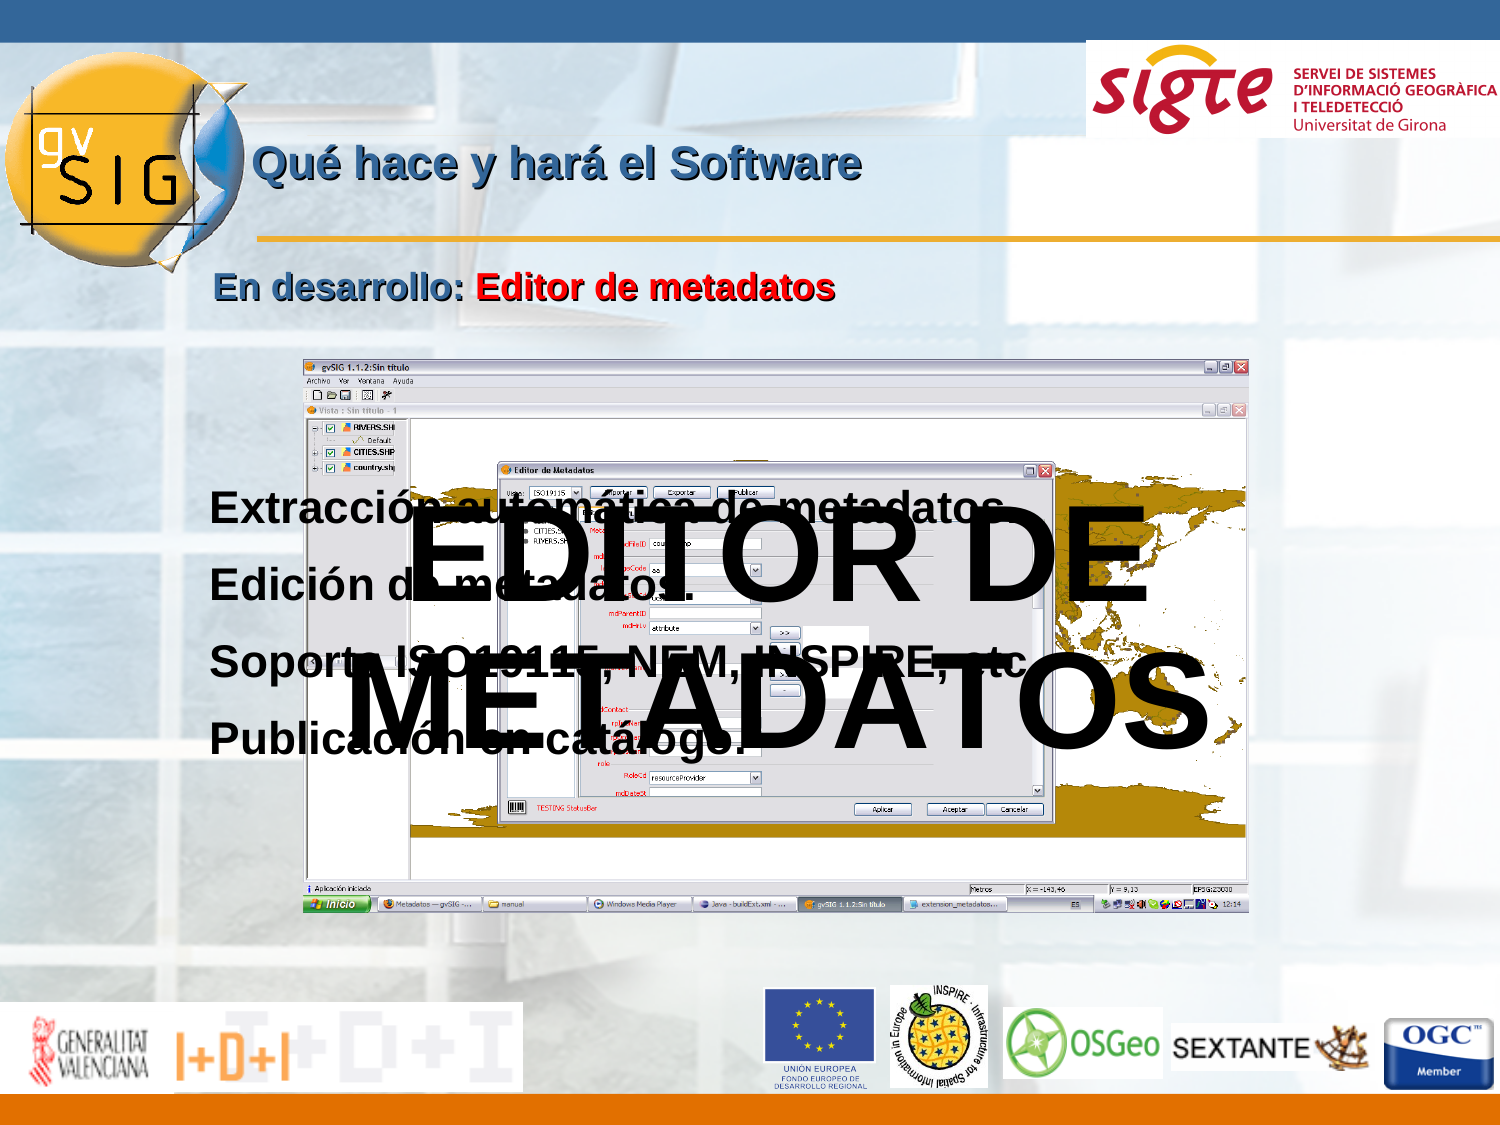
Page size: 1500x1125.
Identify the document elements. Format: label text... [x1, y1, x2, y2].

picture [1003, 1007, 1163, 1079]
picture [303, 359, 1249, 449]
picture [763, 987, 876, 1089]
picture [1086, 40, 1500, 131]
picture [303, 800, 1249, 913]
picture [0, 1002, 523, 1094]
text_box EDITOR DE METADATOS [158, 475, 1399, 800]
picture [890, 985, 988, 1088]
text_box En desarrollo: Editor de metadatos [197, 259, 1500, 321]
text_box Extracción automática de metadatos. Edición de metadatos. Soporte ISO19115, NEM, INSPIRE, etc. Publicación en catálogo. [182, 449, 1422, 786]
picture [0, 49, 250, 276]
text_box Qué hace y hará el Software [236, 131, 1500, 199]
picture [1171, 1023, 1375, 1071]
picture [1384, 1018, 1494, 1090]
